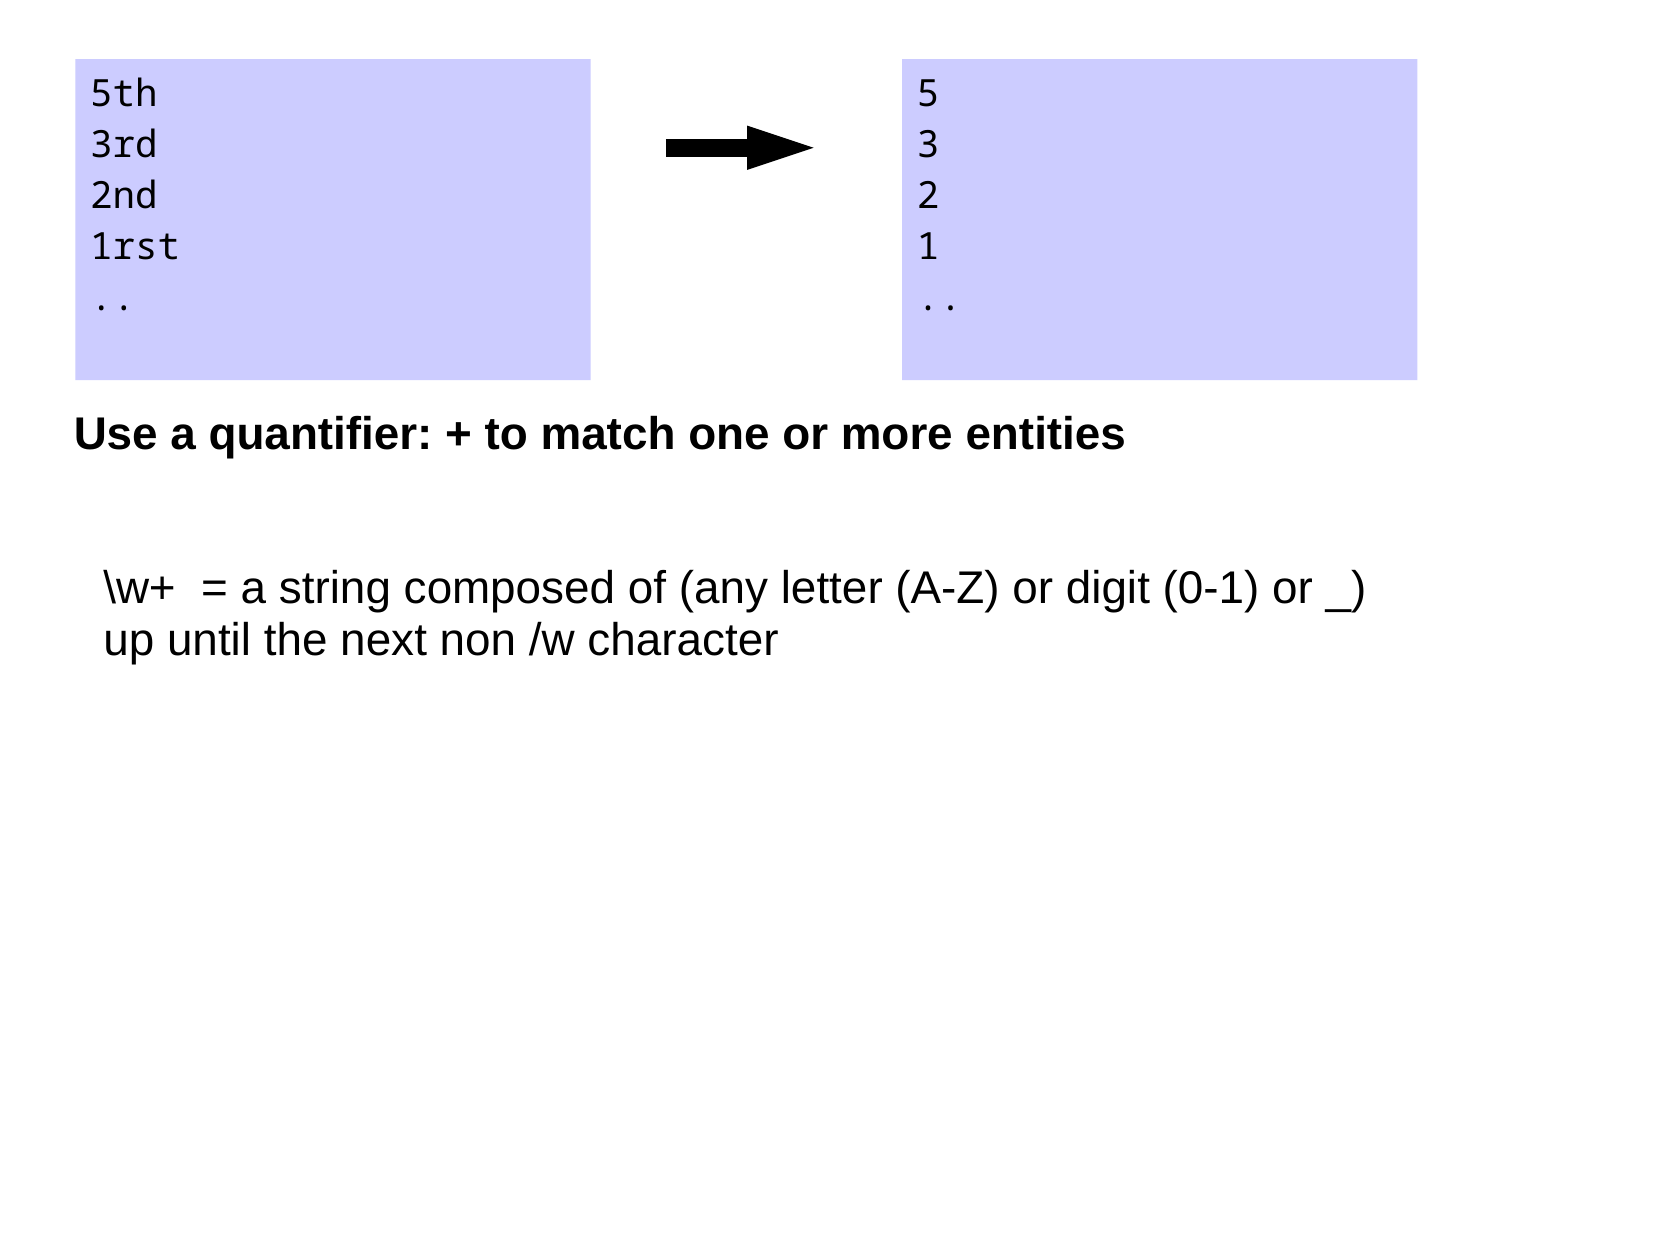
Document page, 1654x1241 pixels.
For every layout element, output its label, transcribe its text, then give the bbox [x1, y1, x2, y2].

text_box 5th 3rd 2nd 1rst .. [75, 59, 591, 336]
text_box Use a quantifier: + to match one or more entities [59, 400, 1586, 467]
text_box 5 3 2 1 .. [902, 59, 1418, 336]
text_box \w+ = a string composed of (any letter (A-Z) or digit (0-1) or _) up until the next non /w character [88, 555, 1388, 673]
